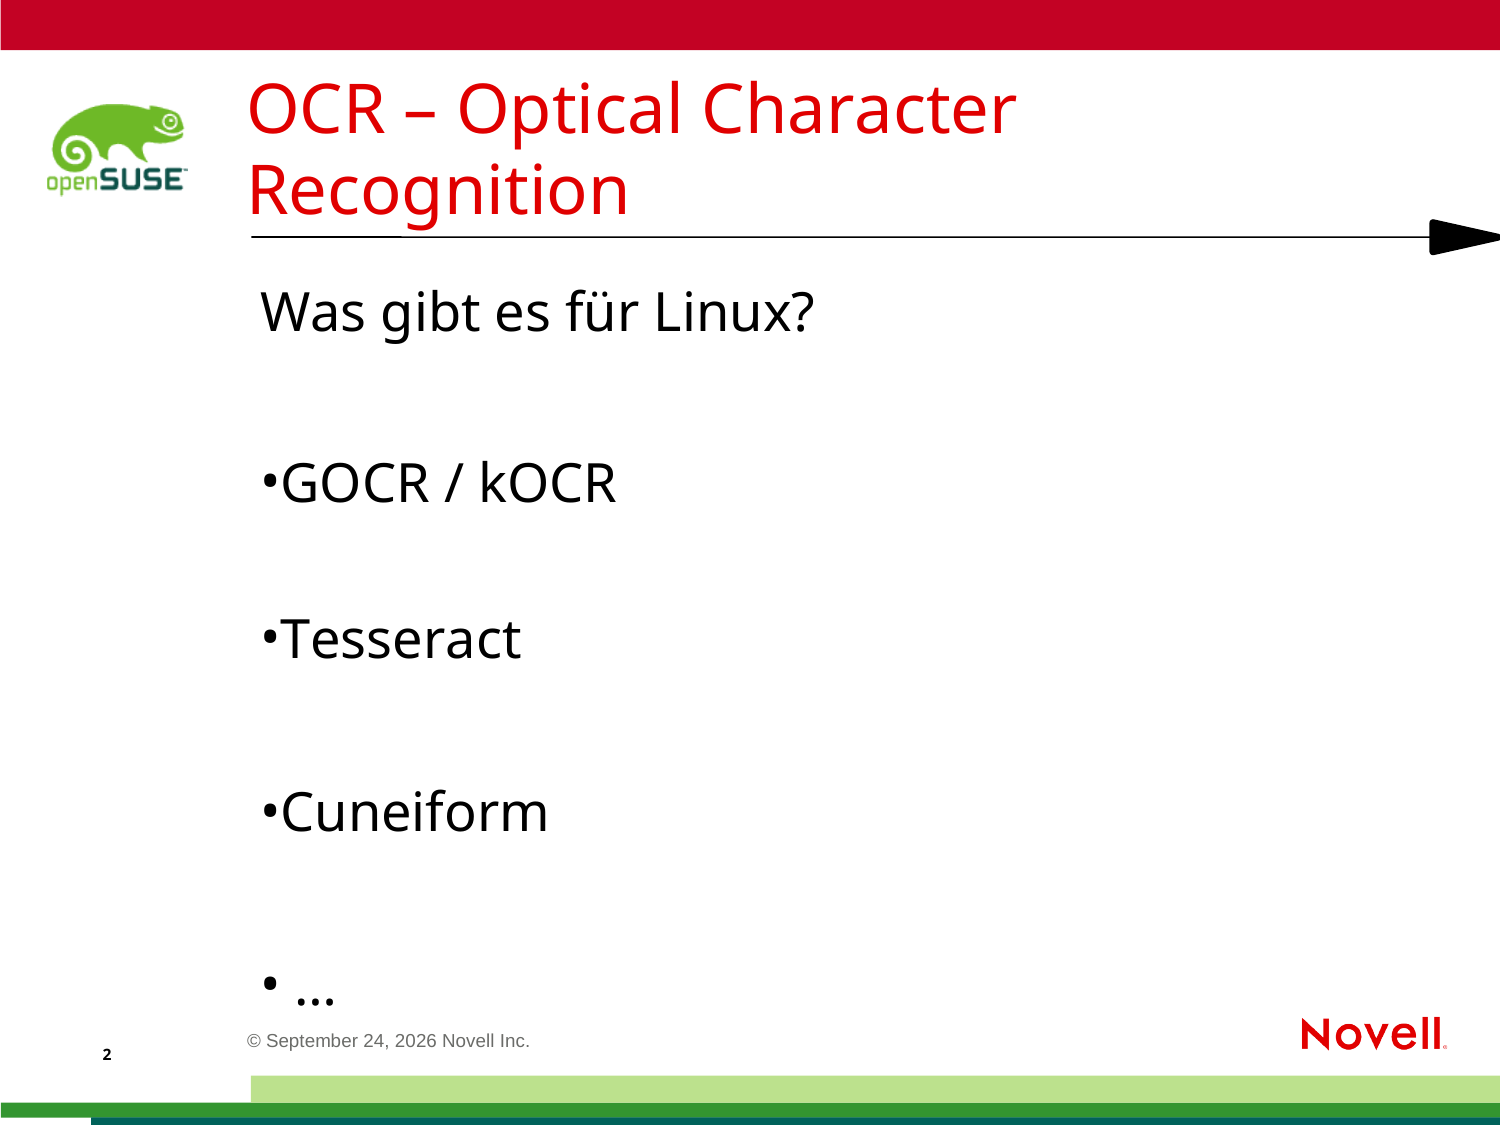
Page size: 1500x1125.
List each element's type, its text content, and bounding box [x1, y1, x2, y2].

list Was gibt es für Linux? GOCR / kOCR Tesseract Cuneiform … [245, 267, 1458, 1026]
picture [47, 104, 188, 197]
picture [1295, 1026, 1453, 1056]
title OCR – Optical Character Recognition [246, 60, 1409, 239]
